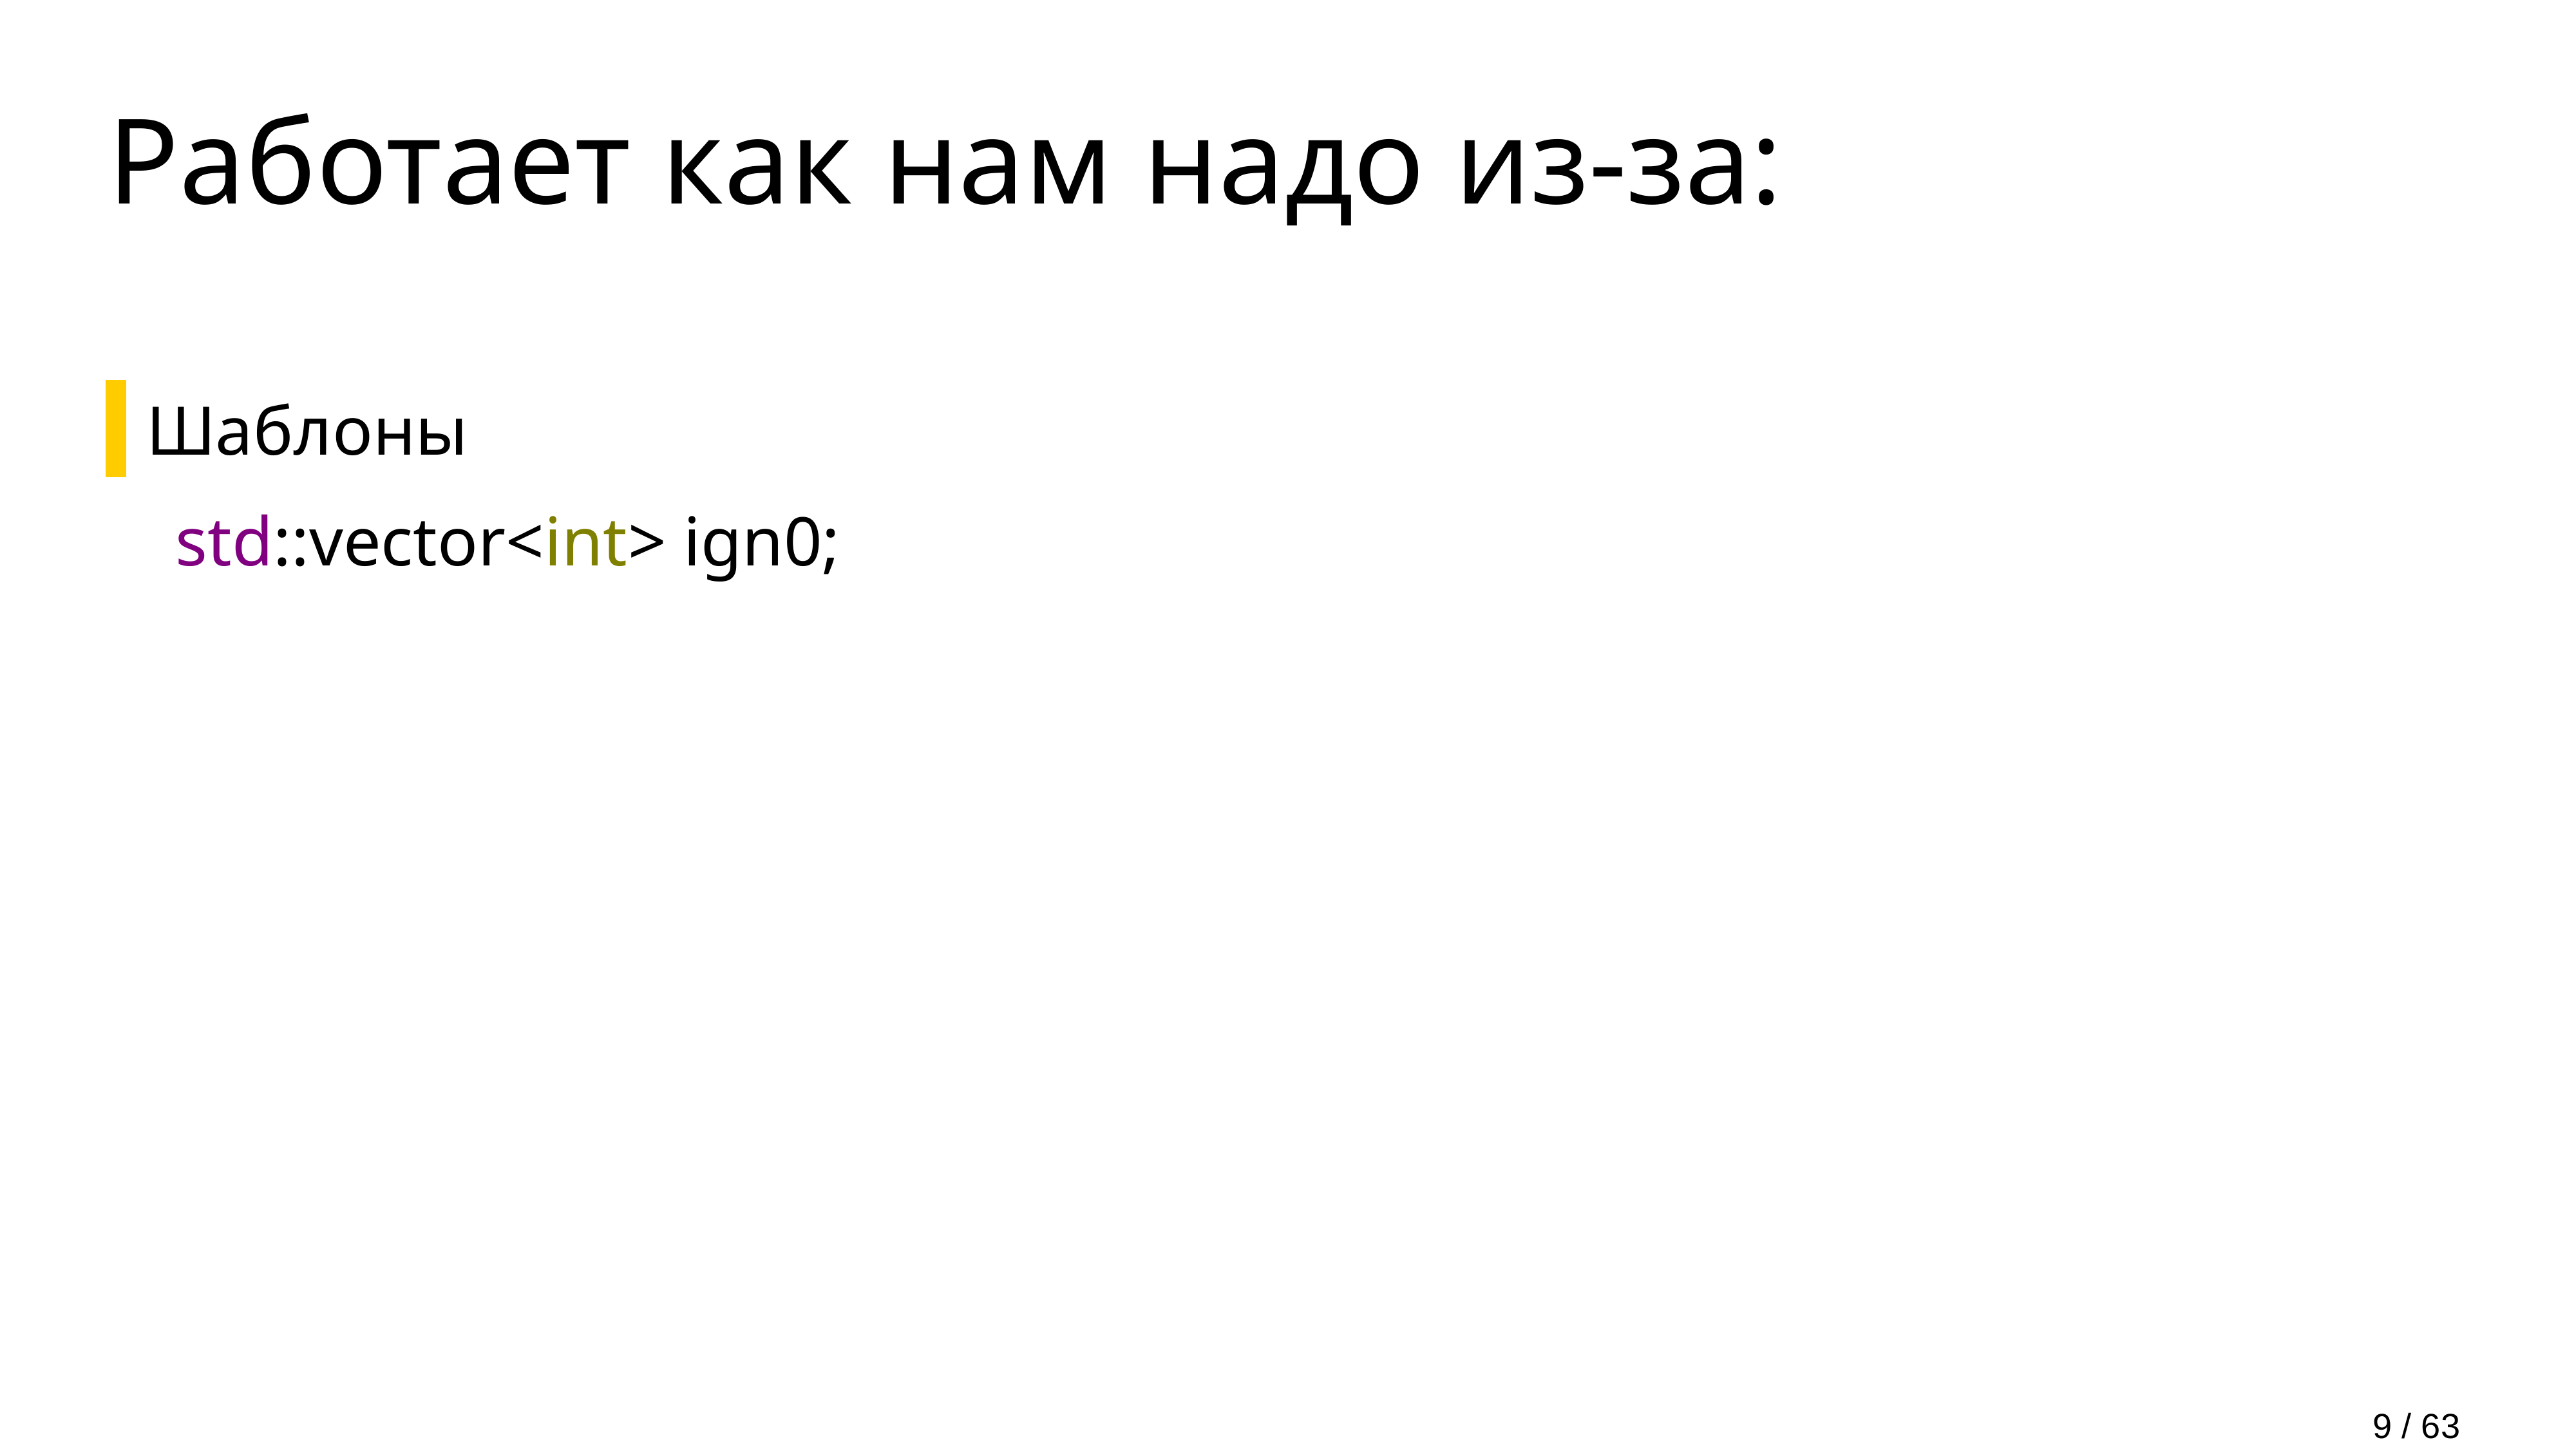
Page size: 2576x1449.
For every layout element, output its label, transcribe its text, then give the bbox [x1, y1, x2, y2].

text_box <number> / 63 [2363, 1402, 2576, 1449]
text_box Шаблоны std::vector<int> ign0; [96, 364, 2512, 1419]
title Работает как нам надо из-за: [108, 80, 2468, 242]
